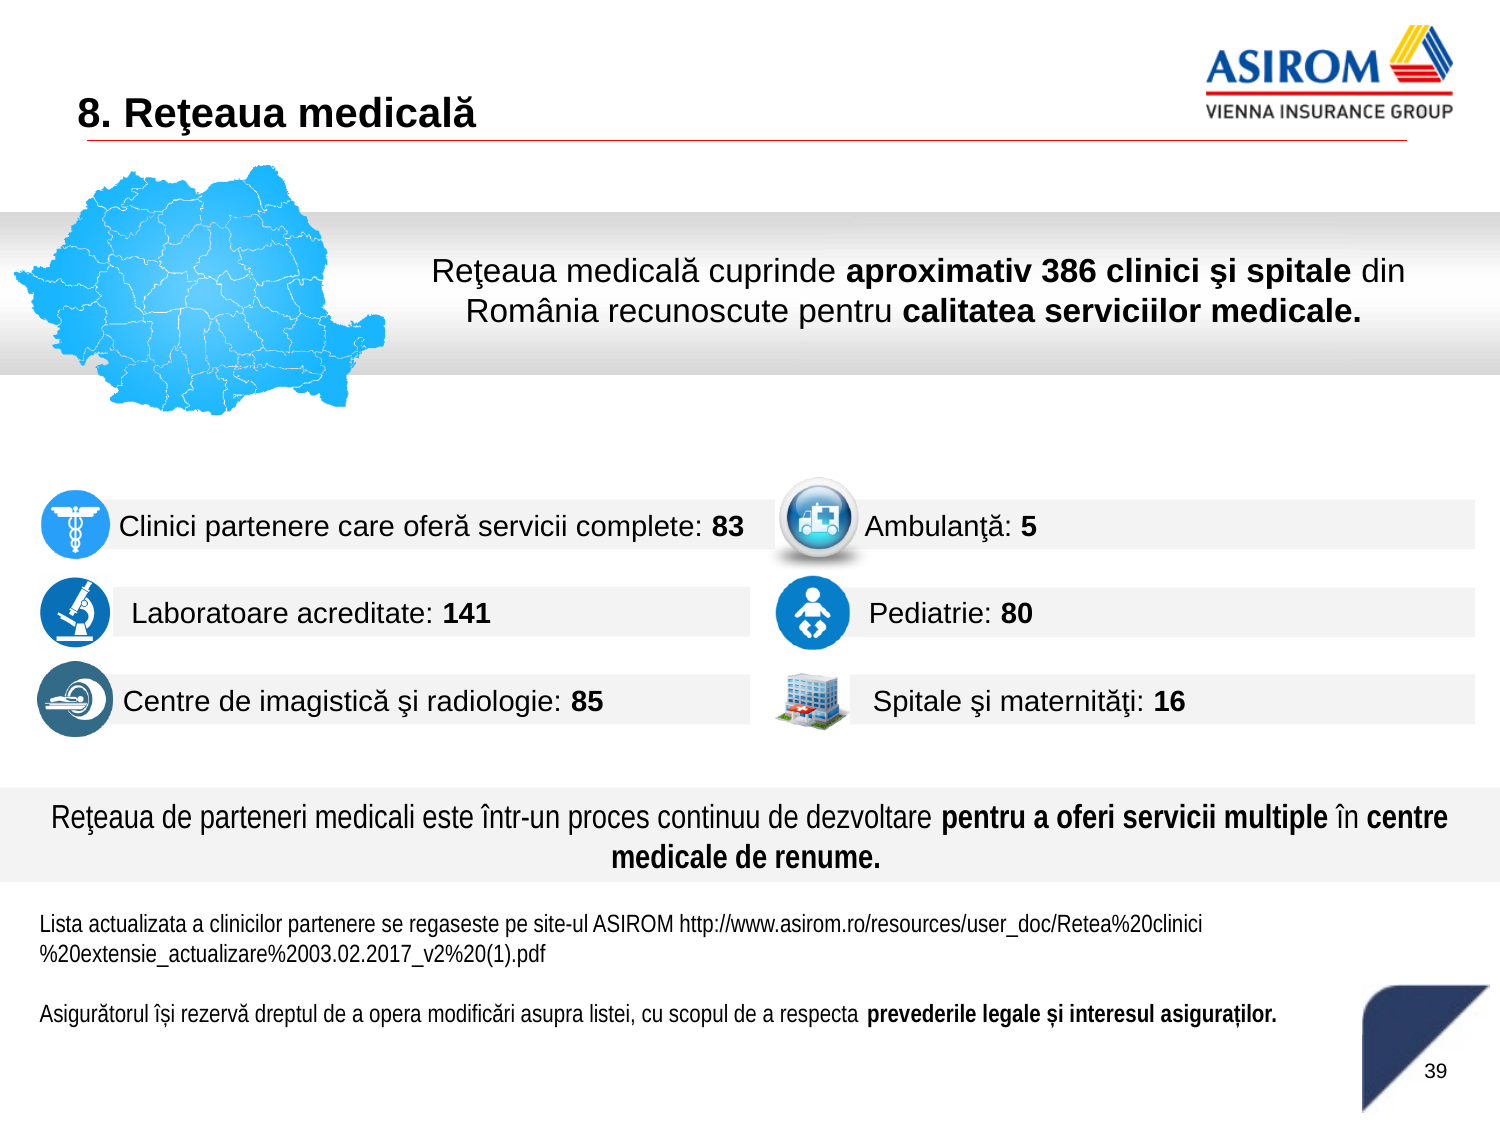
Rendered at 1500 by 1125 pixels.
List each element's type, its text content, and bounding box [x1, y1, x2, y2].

text_box Reţeaua de parteneri medicali este într-un proces continuu de dezvoltare pentru a oferi servicii multiple în centre medicale de renume. [0, 787, 1500, 883]
picture [762, 462, 875, 650]
picture [37, 661, 113, 737]
text_box Reţeaua medicală cuprinde aproximativ 386 clinici şi spitale din România recunoscute pentru calitatea serviciilor medicale. [400, 241, 1475, 337]
text_box Lista actualizata a clinicilor partenere se regaseste pe site-ul ASIROM http://www.asirom.ro/resources/user_doc/Retea%20clinici%20extensie_actualizare%2003.02.2017_v2%20(1).pdf Asigurătorul își rezervă dreptul de a opera modificări asupra listei, cu scopul de a respecta prevederile legale și interesul asiguraților. [24, 899, 1363, 1035]
picture [774, 662, 850, 738]
text_box Centre de imagistică şi radiologie: 85 [113, 674, 750, 725]
text_box Spitale şi maternităţi: 16 [850, 674, 1475, 725]
picture [37, 486, 113, 563]
text_box Clinici partenere care oferă servicii complete: 83 [113, 499, 762, 550]
picture [37, 574, 113, 650]
text_box Laboratoare acreditate: 141 [113, 586, 750, 637]
text_box Ambulanţă: 5 [875, 499, 1475, 550]
picture [1362, 984, 1490, 1113]
picture [1206, 12, 1453, 134]
text_box Pediatrie: 80 [850, 587, 1475, 638]
text_box 8. Reţeaua medicală [62, 88, 1150, 144]
picture [0, 162, 1500, 417]
